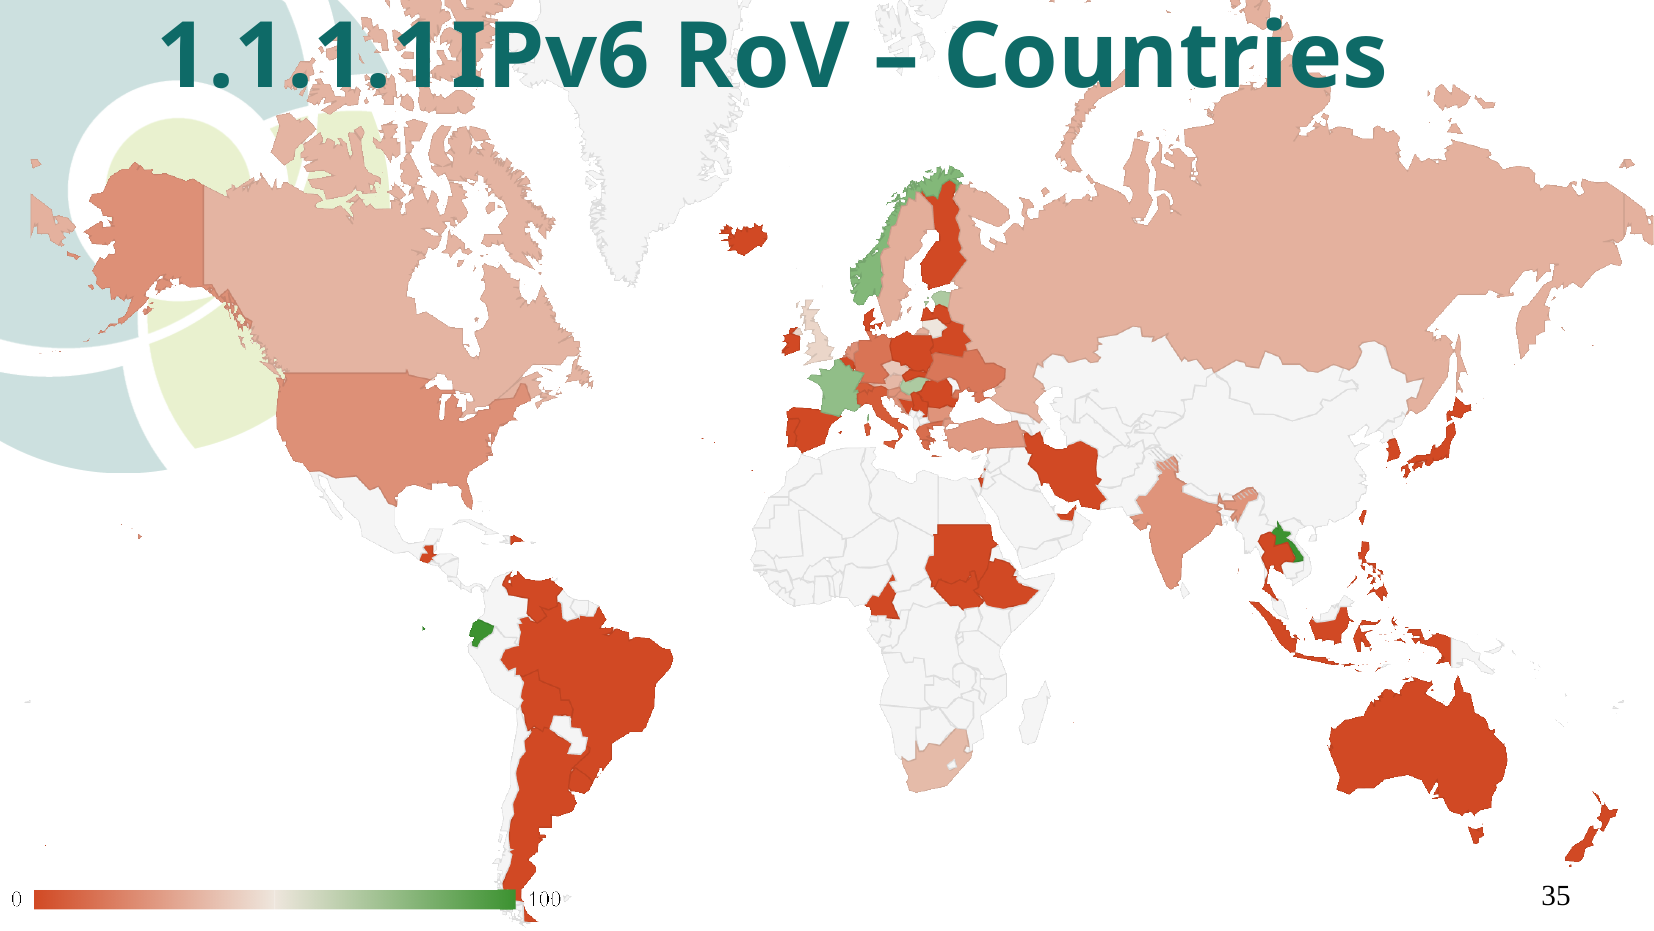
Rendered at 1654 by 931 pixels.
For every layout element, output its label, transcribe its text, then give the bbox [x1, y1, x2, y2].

picture [0, 0, 1654, 931]
title 1.1.1.1 IPv6 RoV – Countries [82, 8, 1571, 221]
